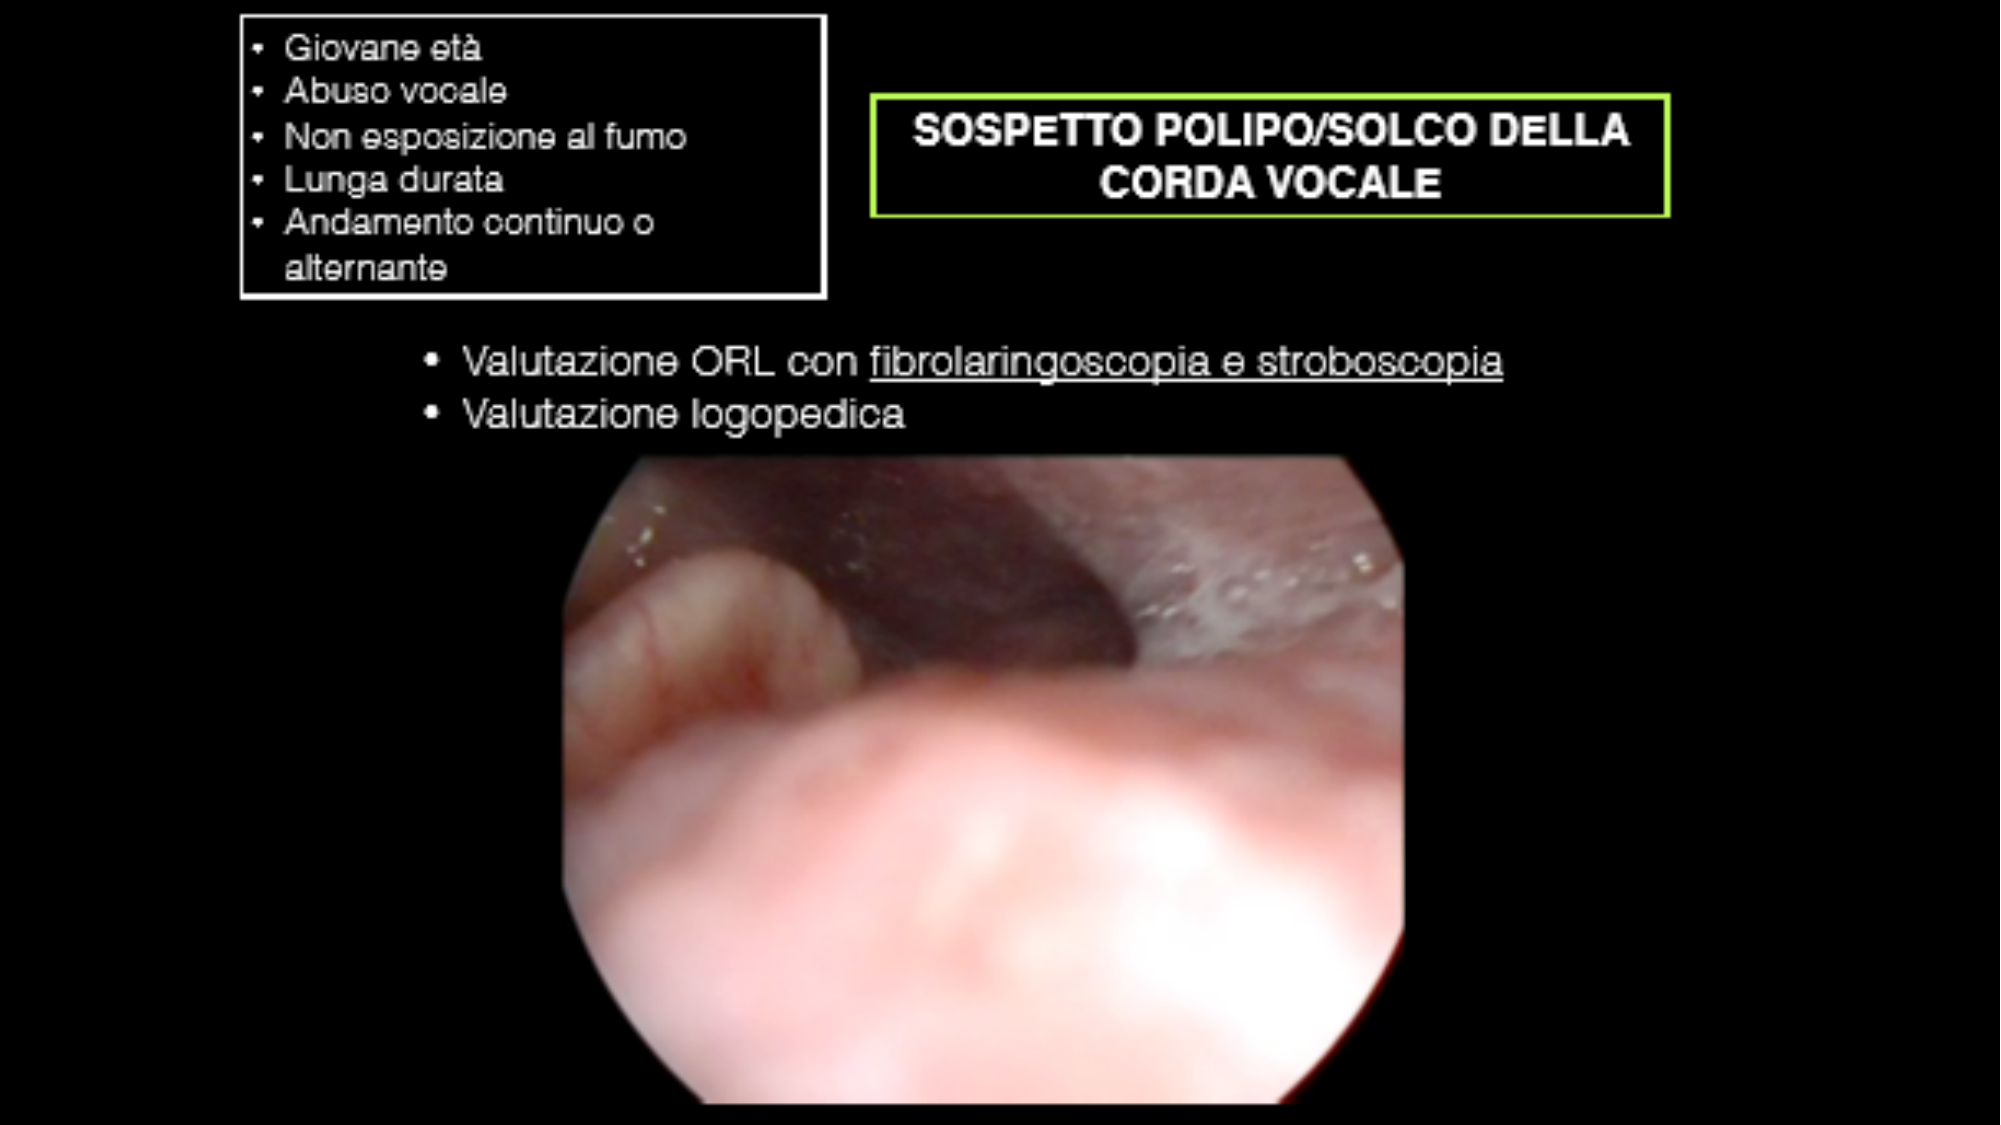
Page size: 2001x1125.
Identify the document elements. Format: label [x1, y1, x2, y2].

picture [228, 0, 1721, 1125]
